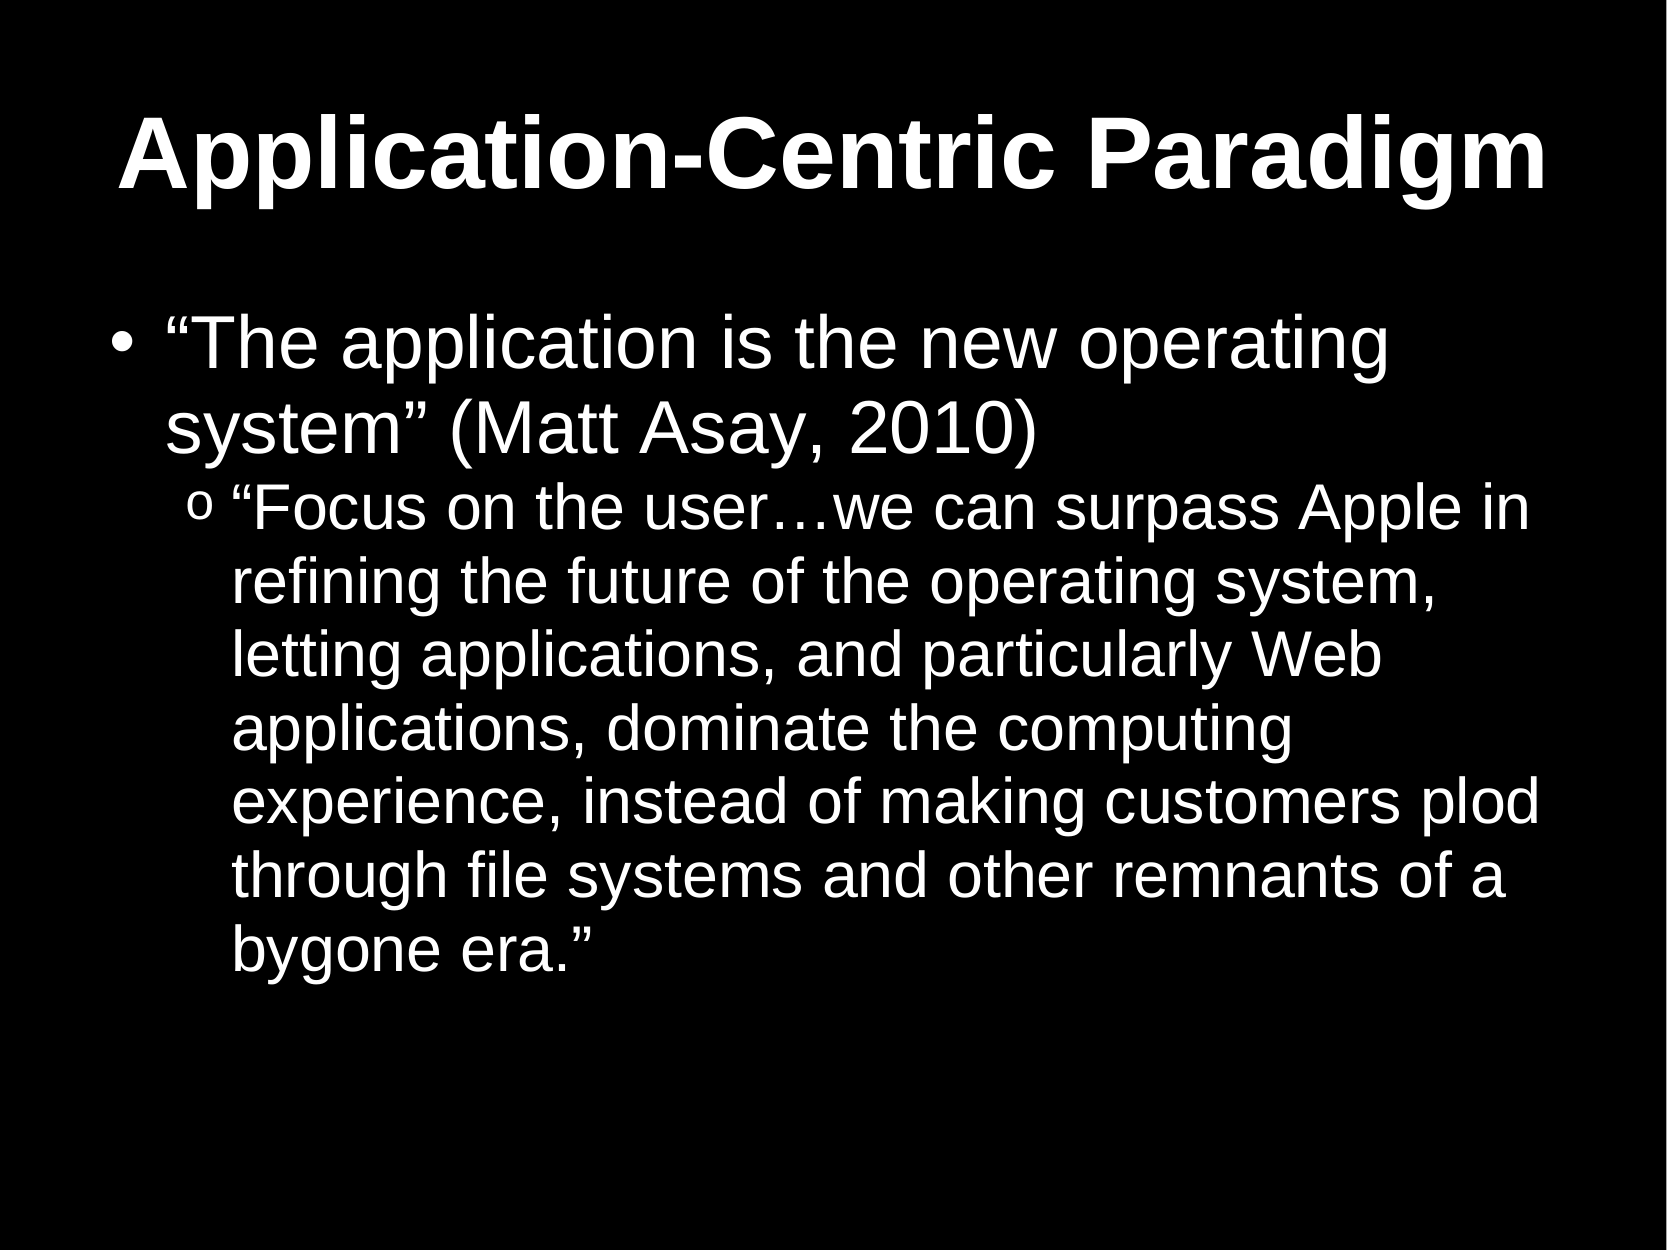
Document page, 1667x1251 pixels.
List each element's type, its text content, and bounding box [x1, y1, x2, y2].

text_box Application-Centric Paradigm [90, 95, 1577, 213]
text_box “The application is the new operating system” (Matt Asay, 2010) “Focus on the user…we can surpass Apple in refining the future of the operating system, letting applications, and particularly Web applications, dominate the computing experience, instead of making customers plod through file systems and other remnants of a bygone era.” [90, 299, 1577, 987]
